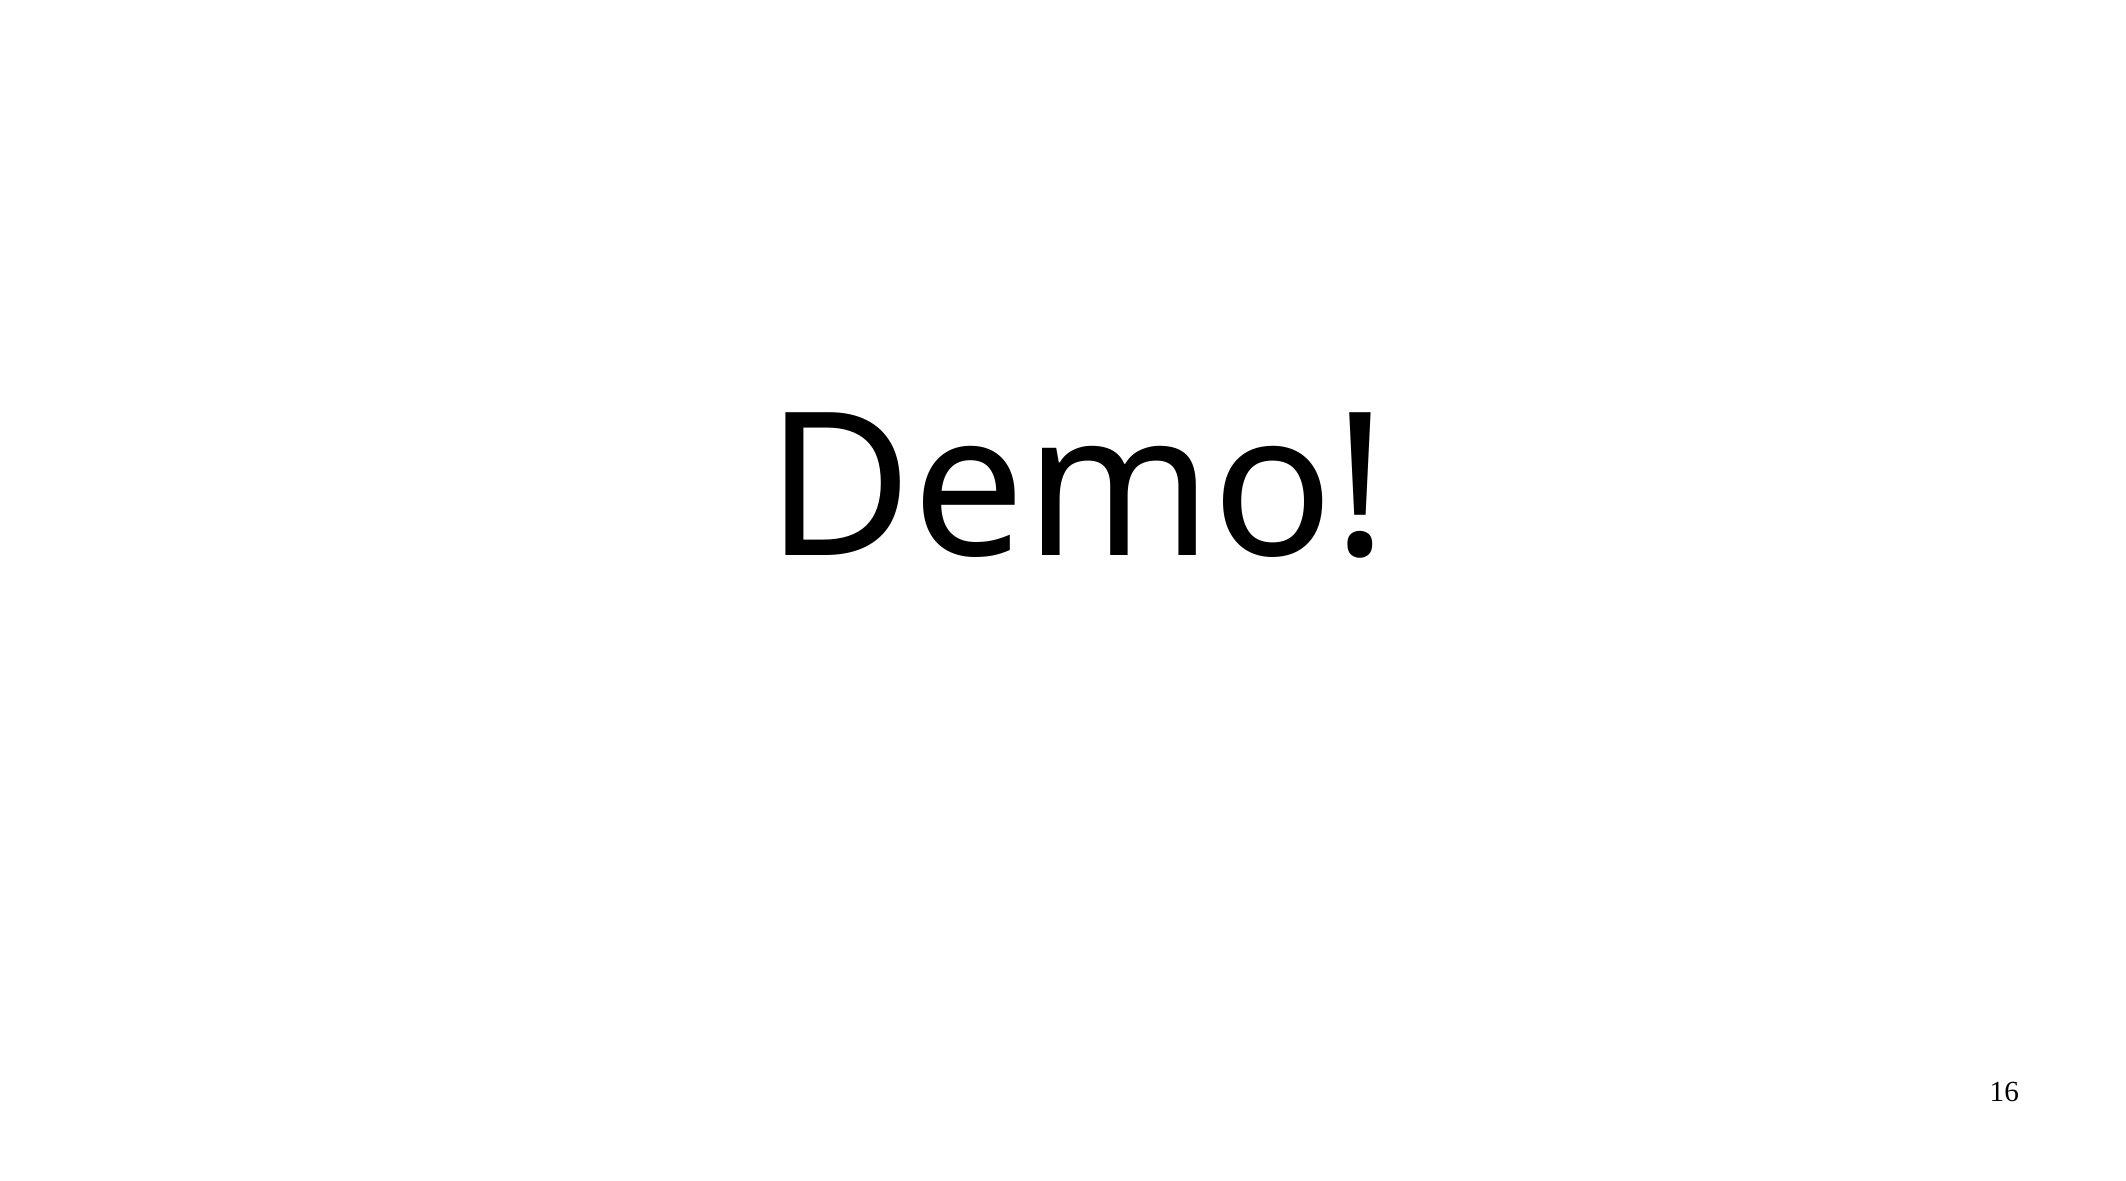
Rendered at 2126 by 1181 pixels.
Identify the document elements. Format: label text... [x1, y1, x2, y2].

text_box Demo! [747, 330, 1461, 587]
